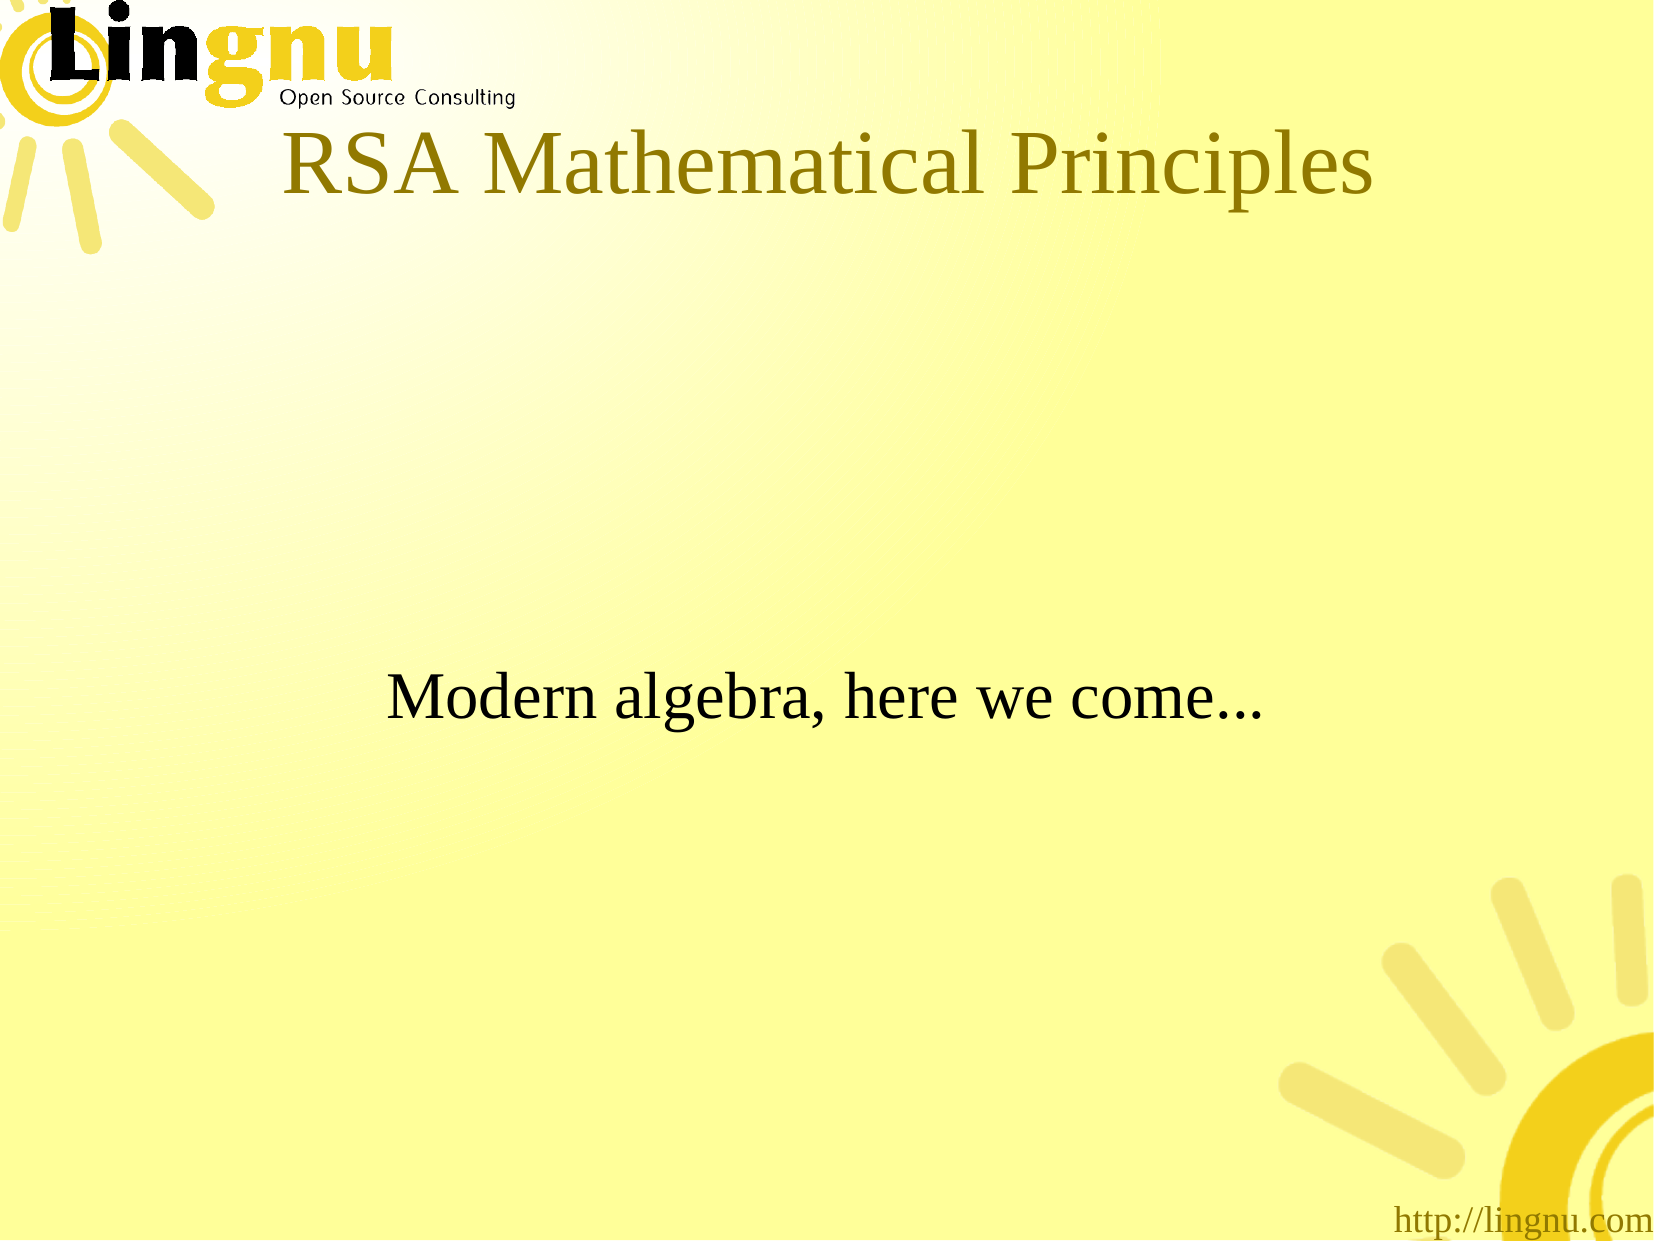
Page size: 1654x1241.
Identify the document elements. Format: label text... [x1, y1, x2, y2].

picture [1256, 871, 1654, 1241]
title RSA Mathematical Principles [123, 58, 1536, 265]
picture [0, 0, 516, 256]
subtitle Modern algebra, here we come... [29, 265, 1625, 1127]
